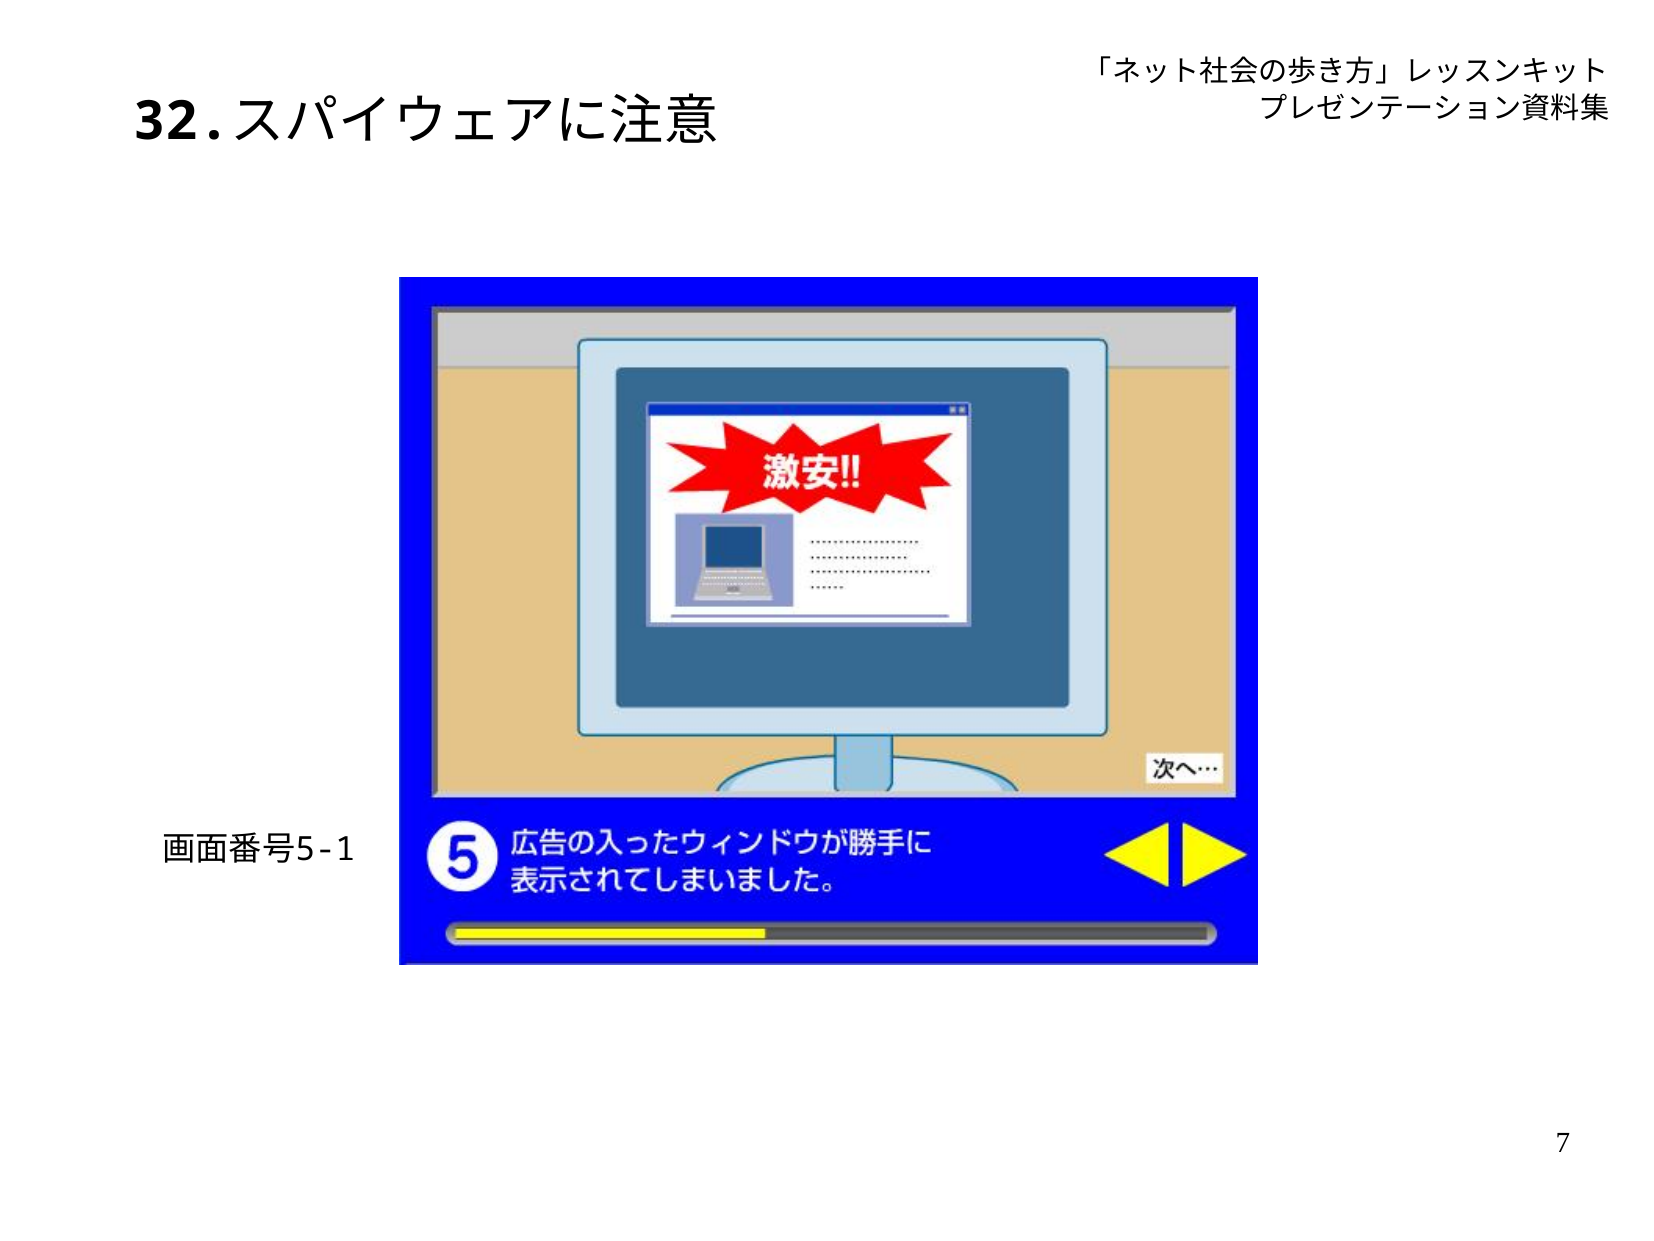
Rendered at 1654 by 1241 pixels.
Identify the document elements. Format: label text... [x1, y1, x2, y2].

text_box 32.スパイウェアに注意 [118, 88, 1093, 158]
picture [399, 277, 1258, 965]
text_box 画面番号5-1 [147, 826, 384, 875]
text_box 「ネット社会の歩き方」レッスンキット プレゼンテーション資料集 [1062, 44, 1625, 134]
